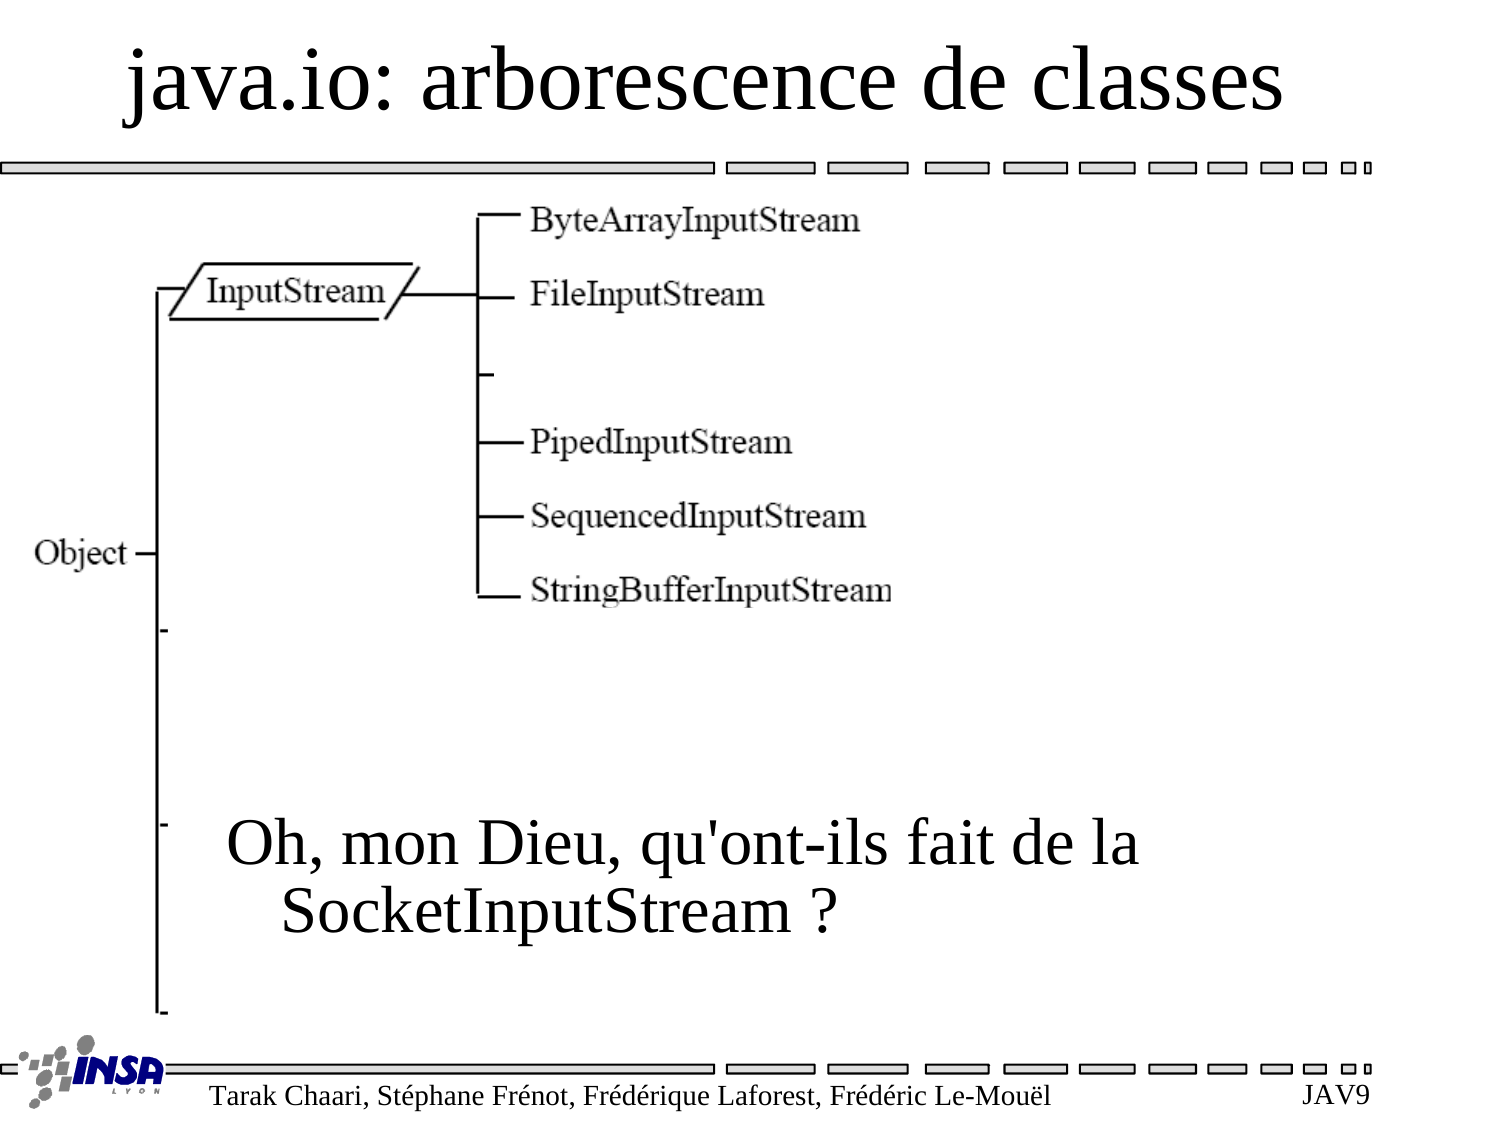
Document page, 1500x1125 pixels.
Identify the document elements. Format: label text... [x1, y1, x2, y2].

text_box [167, 256, 1403, 1032]
picture [17, 187, 1409, 1035]
title java.io: arborescence de classes [125, 0, 1399, 162]
list Oh, mon Dieu, qu'ont-ils fait de la SocketInputStream ? [226, 809, 1374, 1044]
